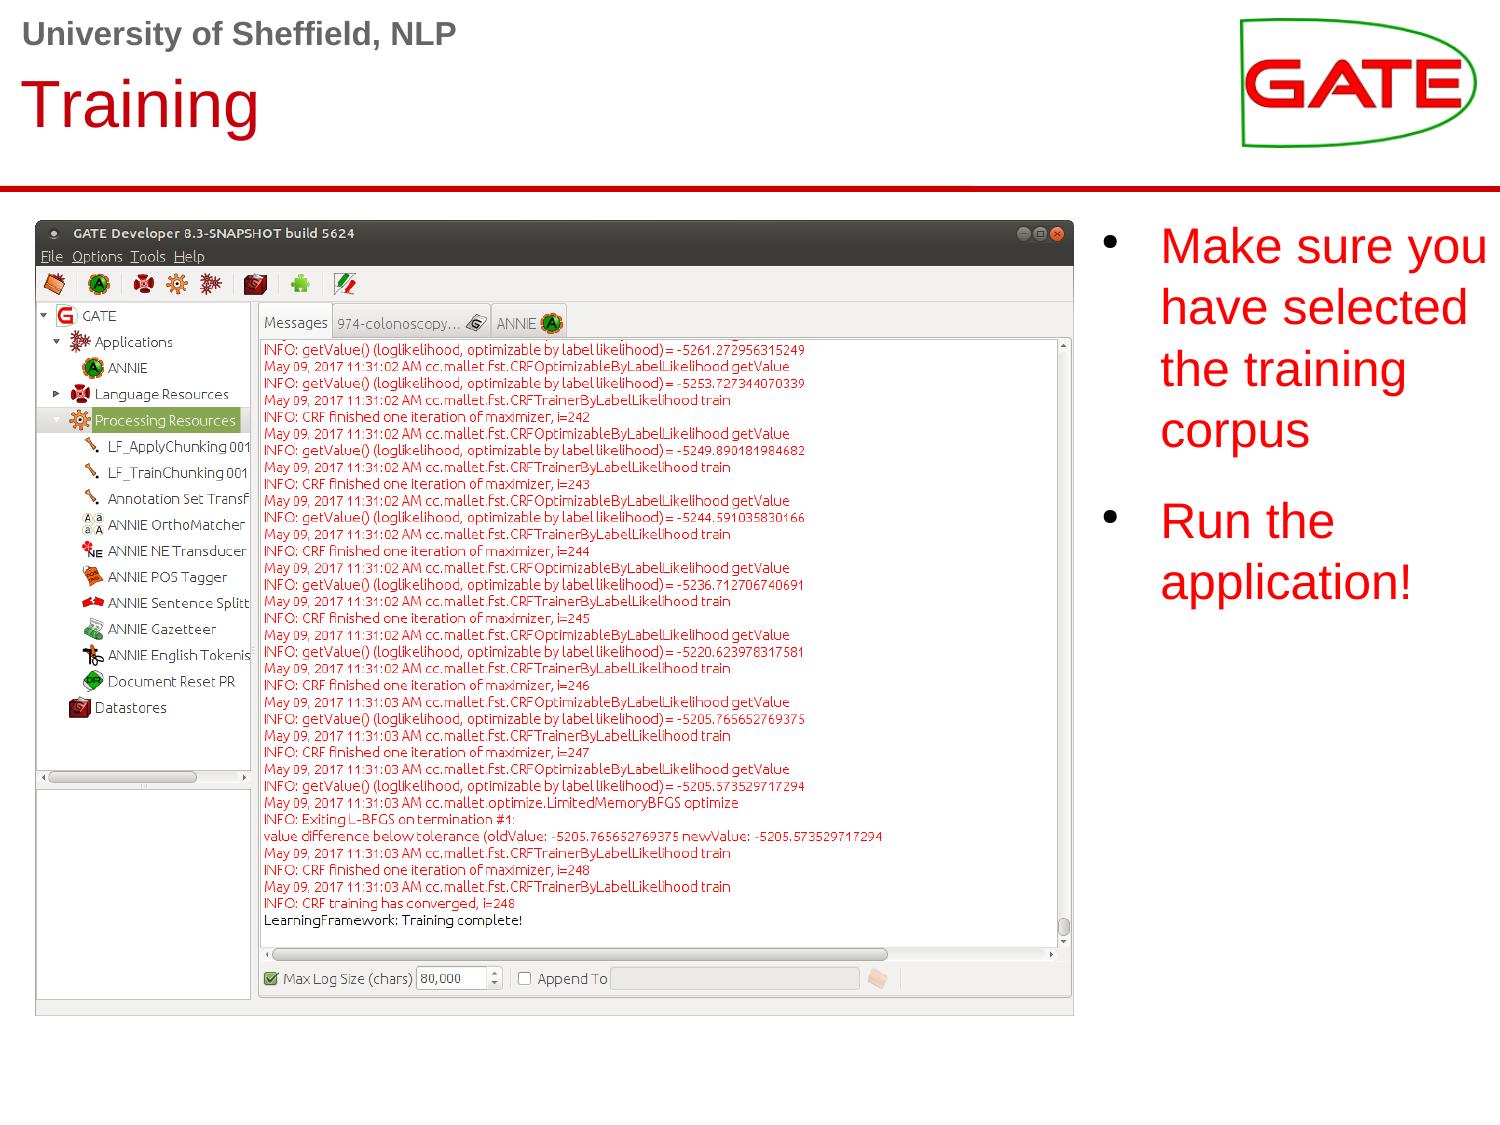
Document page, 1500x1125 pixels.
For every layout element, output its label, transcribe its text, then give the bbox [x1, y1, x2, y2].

list Make sure you have selected the training corpus Run the application! [1045, 212, 1495, 1063]
picture [35, 220, 1074, 1016]
picture [1240, 18, 1477, 148]
title Training [20, 45, 1240, 166]
